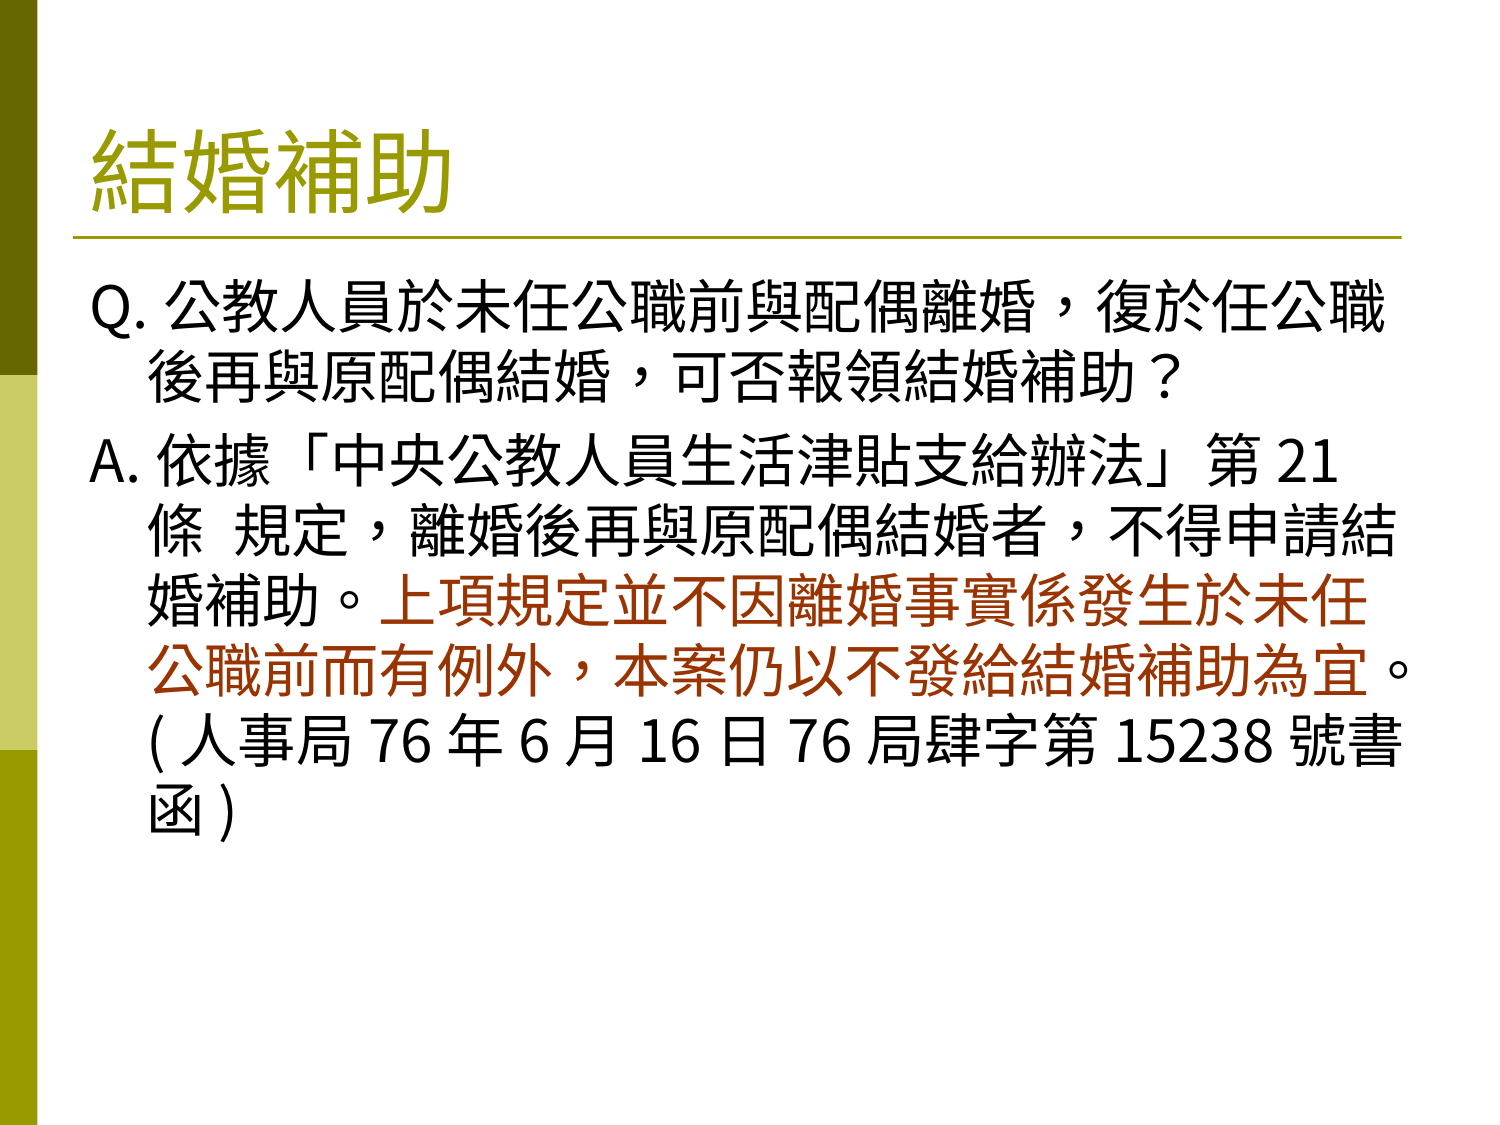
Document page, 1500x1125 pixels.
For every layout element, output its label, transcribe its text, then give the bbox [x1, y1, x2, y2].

list Q.公教人員於未任公職前與配偶離婚，復於任公職後再與原配偶結婚，可否報領結婚補助？ A.依據「中央公教人員生活津貼支給辦法」第21條 規定，離婚後再與原配偶結婚者，不得申請結婚補助。上項規定並不因離婚事實係發生於未任公職前而有例外，本案仍以不發給結婚補助為宜。(人事局76年6月16日76局肆字第15238號書函) [75, 262, 1426, 1006]
title 結婚補助 [75, 45, 1426, 233]
